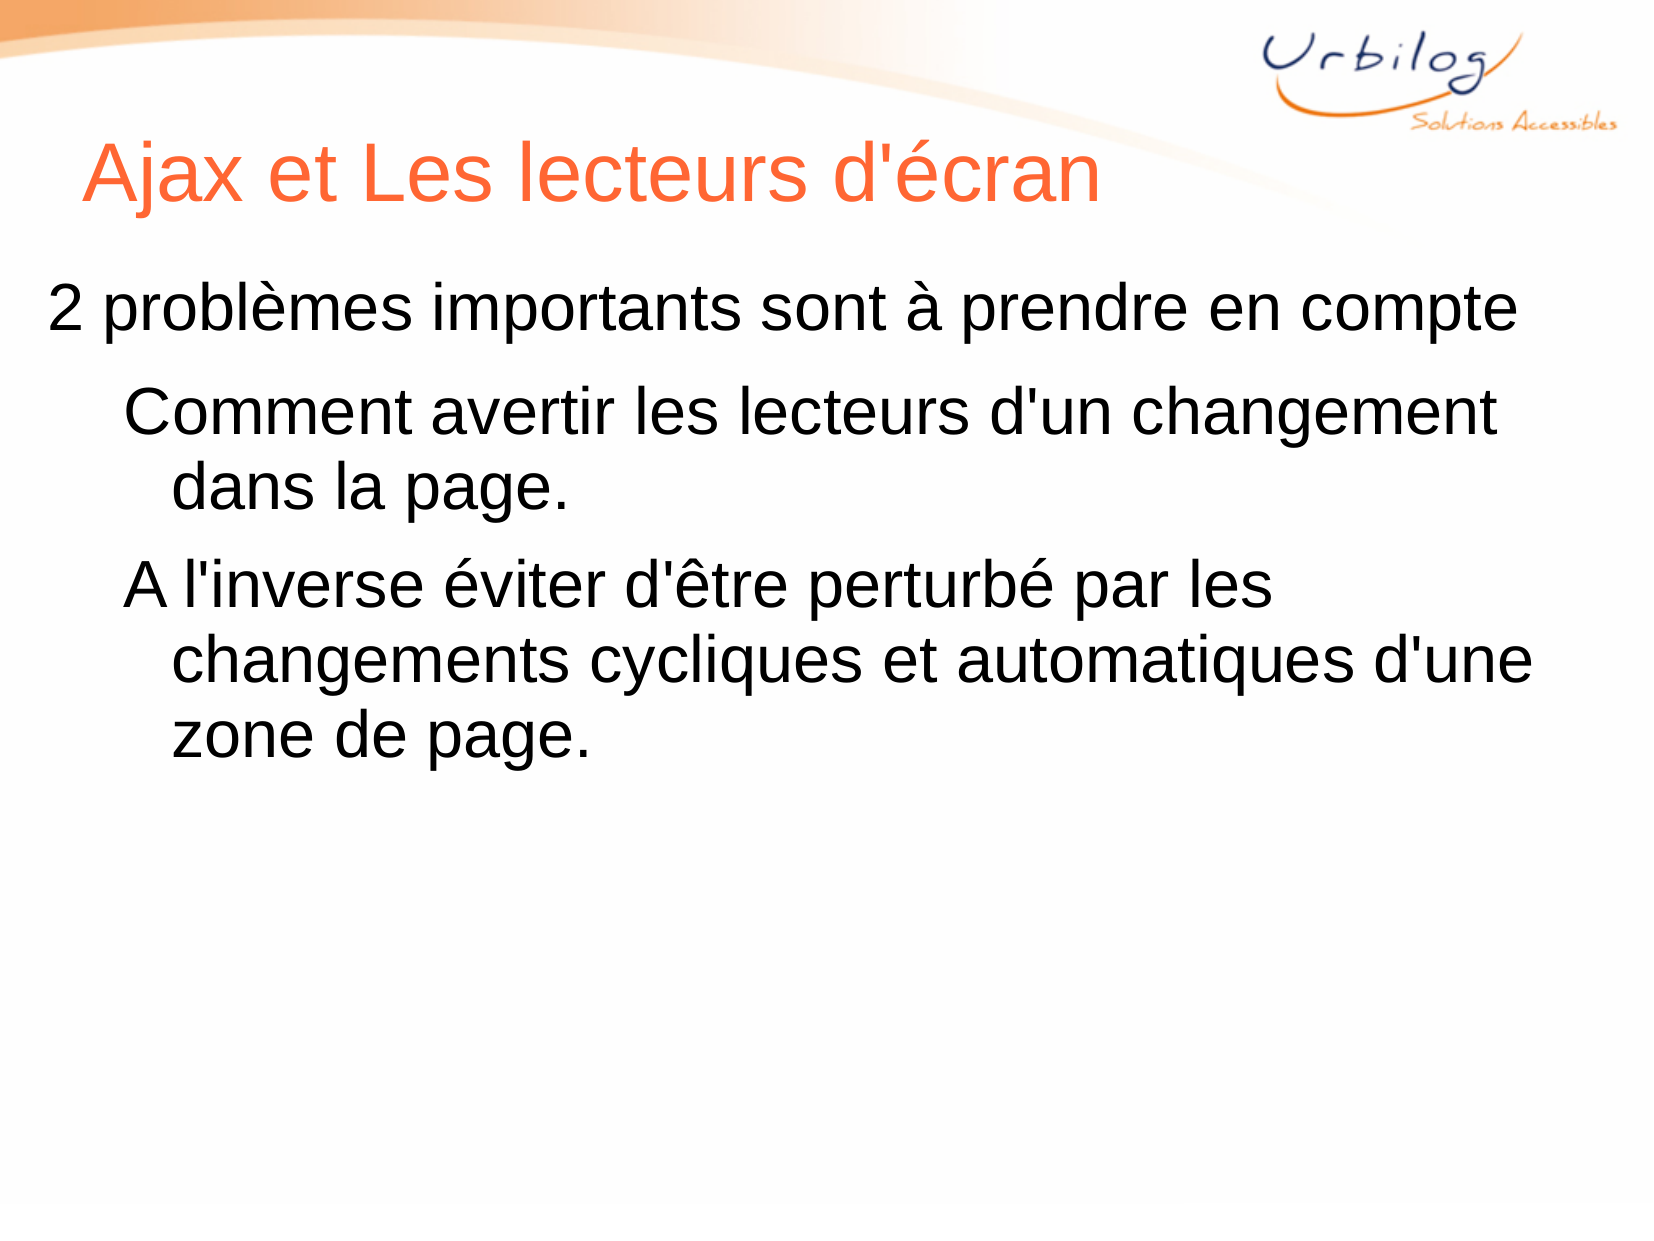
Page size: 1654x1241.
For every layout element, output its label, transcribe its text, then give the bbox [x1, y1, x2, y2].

list 2 problèmes importants sont à prendre en compte Comment avertir les lecteurs d'un changement dans la page. A l'inverse éviter d'être perturbé par les changements cycliques et automatiques d'une zone de page. [29, 270, 1625, 1074]
title Ajax et Les lecteurs d'écran [82, 88, 1625, 257]
picture [0, 0, 1653, 1241]
